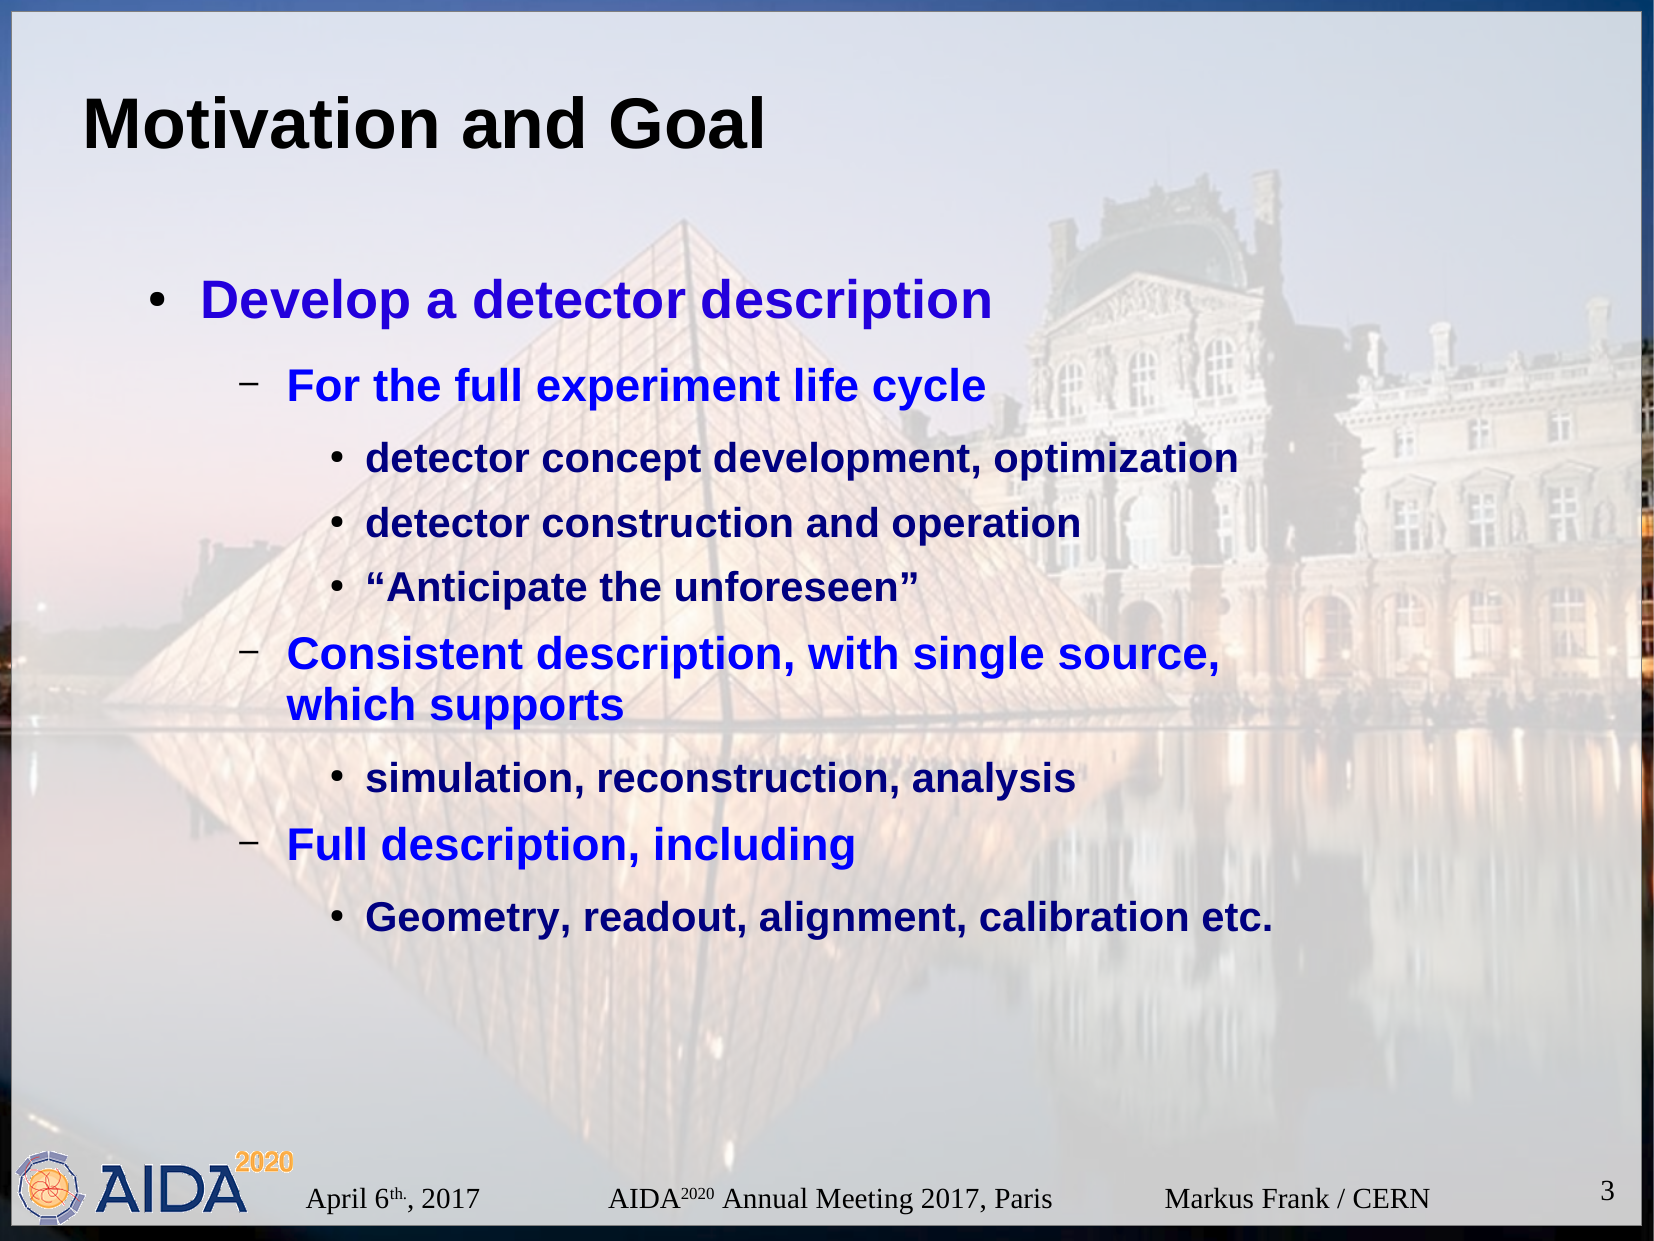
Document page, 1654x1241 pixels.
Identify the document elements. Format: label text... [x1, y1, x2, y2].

picture [0, 0, 1654, 1241]
list Develop a detector description For the full experiment life cycle detector concept development, optimization detector construction and operation “Anticipate the unforeseen” Consistent description, with single source, which supports simulation, reconstruction, analysis Full description, including Geometry, readout, alignment, calibration etc. [129, 270, 1489, 1141]
title Motivation and Goal [82, 19, 1536, 227]
